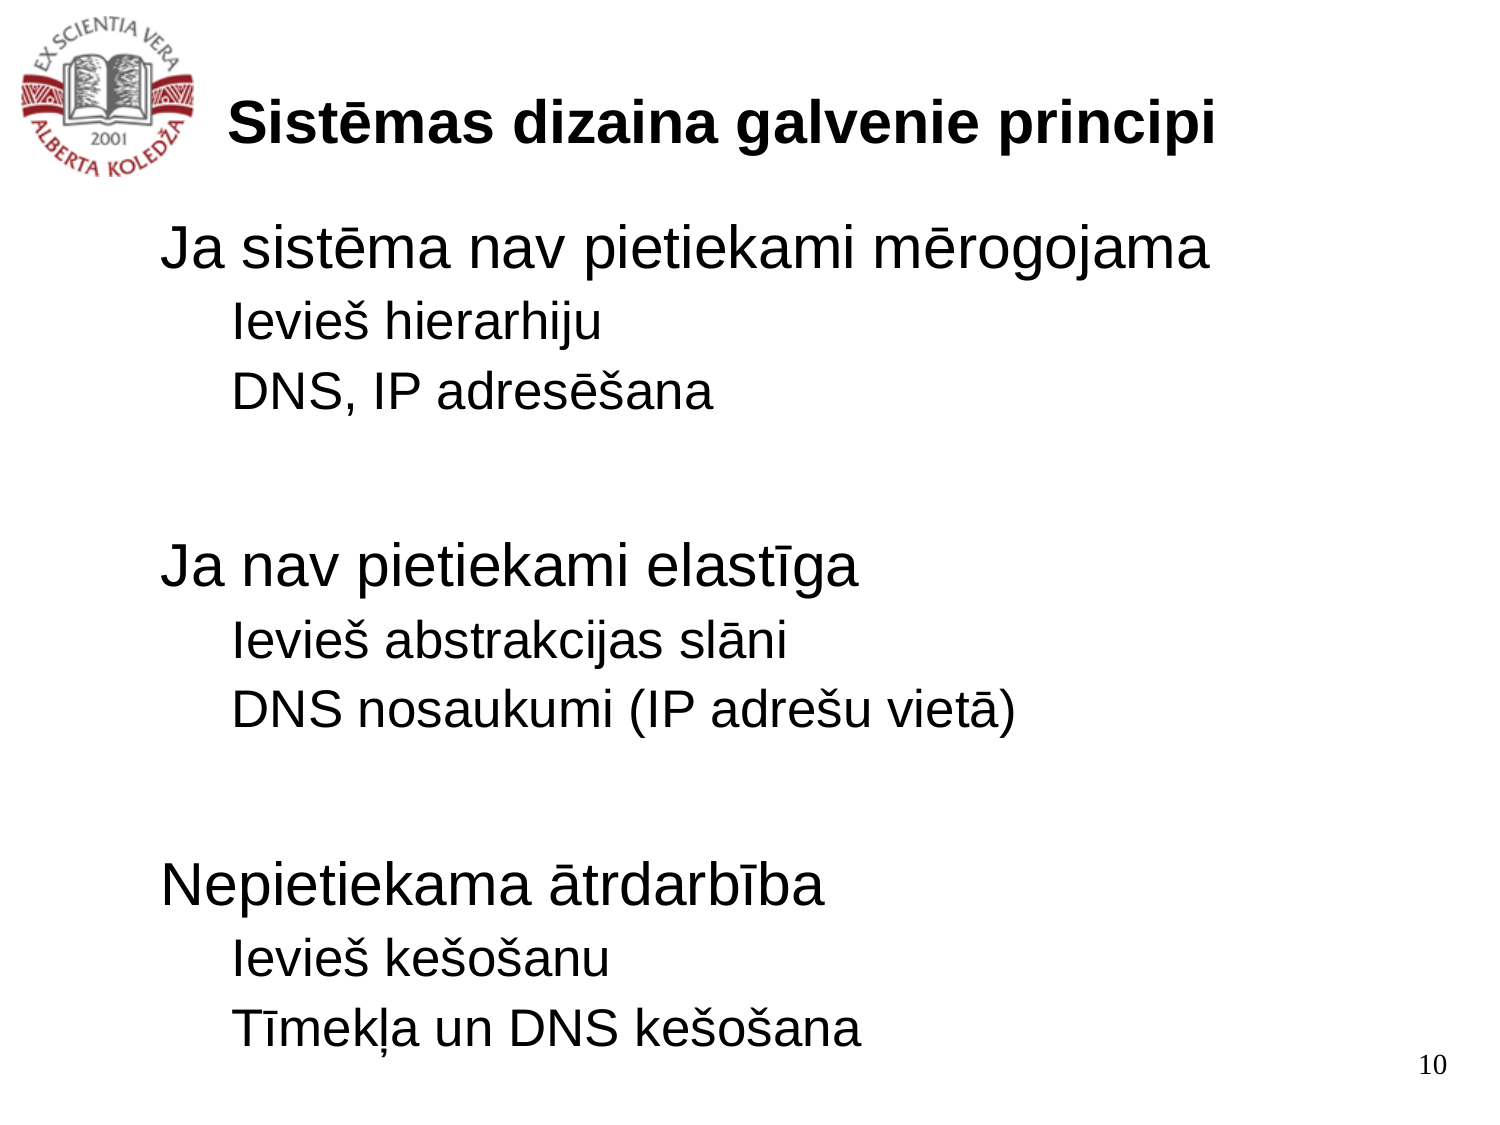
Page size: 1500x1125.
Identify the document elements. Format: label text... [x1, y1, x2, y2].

text_box <skaitlis> [1312, 1037, 1463, 1101]
list Ja sistēma nav pietiekami mērogojama Ievieš hierarhiju DNS, IP adresēšana Ja nav pietiekami elastīga Ievieš abstrakcijas slāni DNS nosaukumi (IP adrešu vietā) Nepietiekama ātrdarbība Ievieš kešošanu Tīmekļa un DNS kešošana [74, 200, 1463, 1101]
picture [21, 16, 194, 177]
title Sistēmas dizaina galvenie principi [50, 62, 1374, 175]
